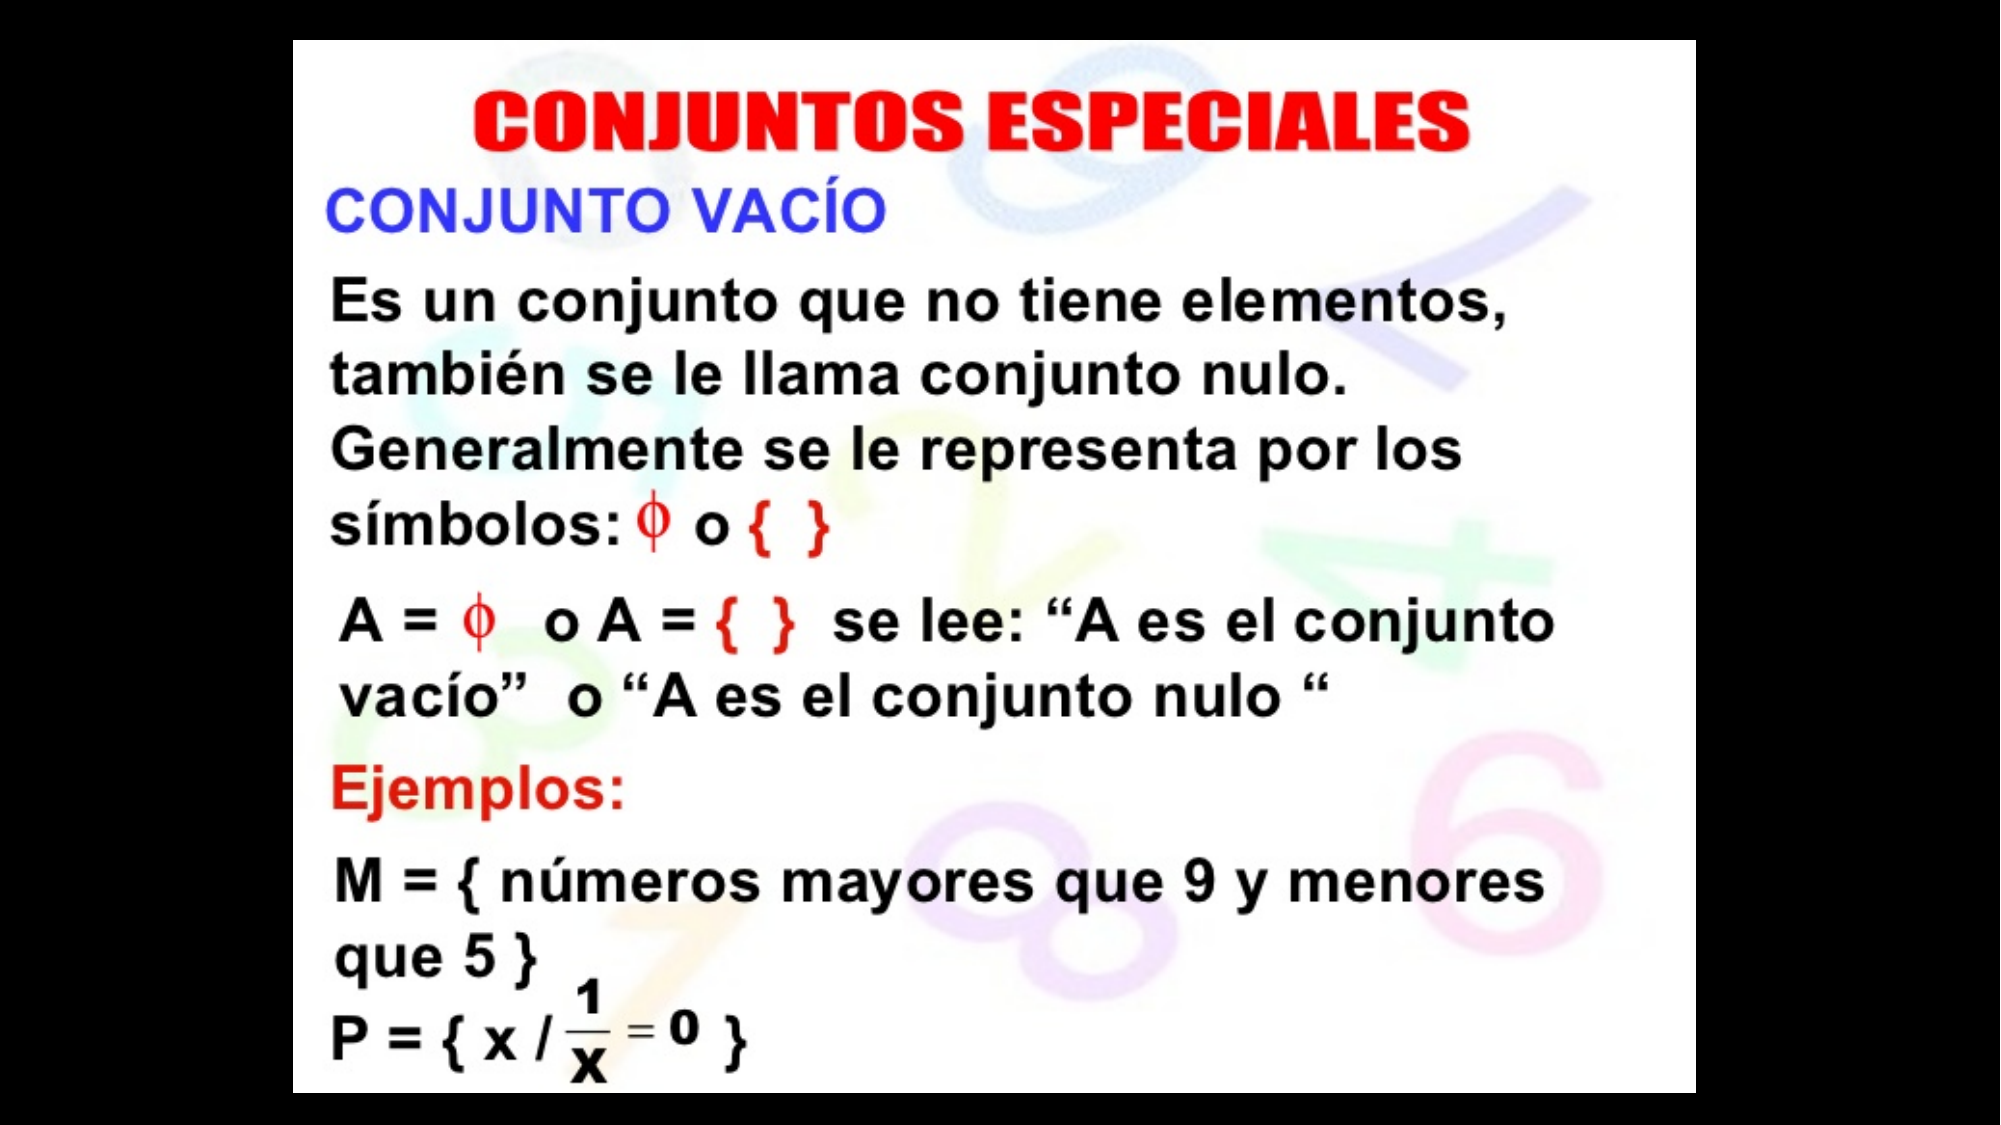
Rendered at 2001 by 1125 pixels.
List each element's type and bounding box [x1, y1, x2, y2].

picture [293, 40, 1696, 1093]
